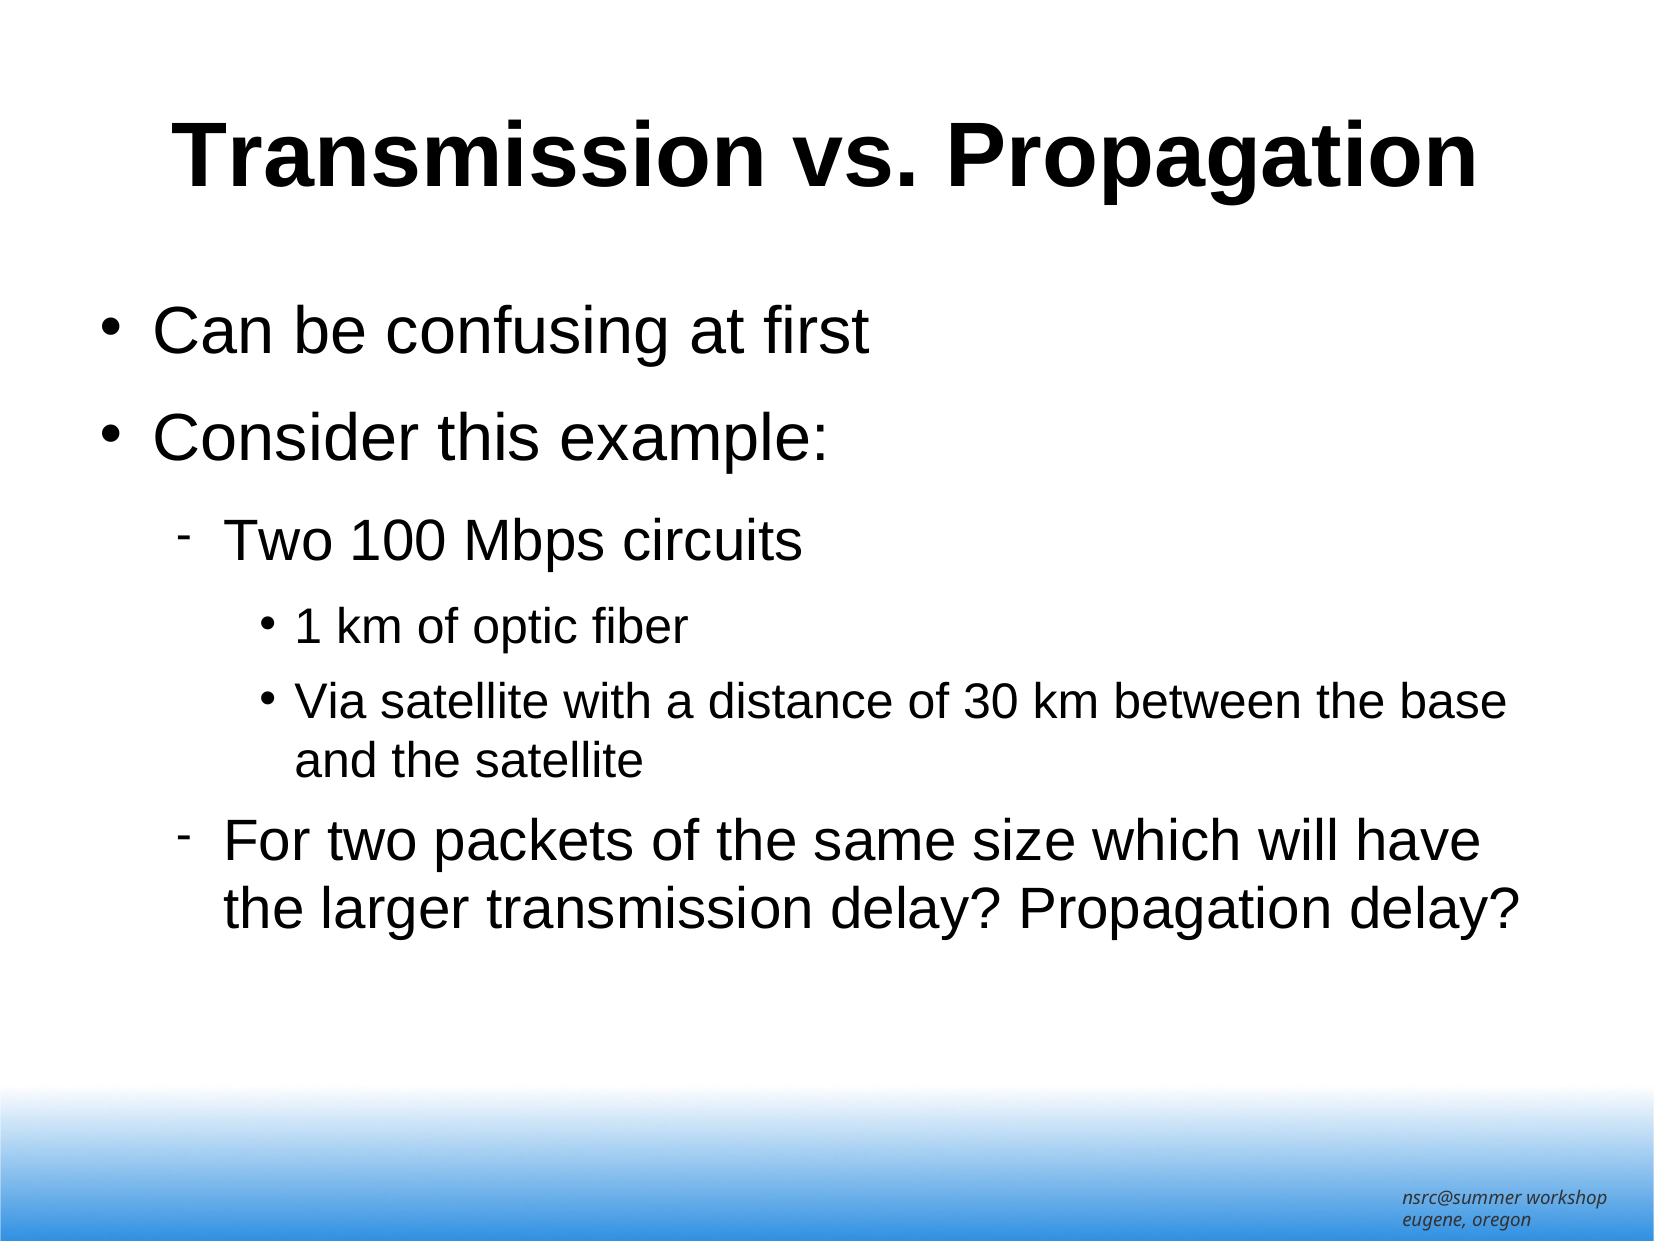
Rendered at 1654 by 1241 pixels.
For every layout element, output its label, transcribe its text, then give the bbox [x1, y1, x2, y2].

title Transmission vs. Propagation [82, 38, 1571, 268]
picture [0, 1083, 1654, 1241]
list Can be confusing at first Consider this example: Two 100 Mbps circuits 1 km of optic fiber Via satellite with a distance of 30 km between the base and the satellite For two packets of the same size which will have the larger transmission delay? Propagation delay? [82, 290, 1571, 1109]
